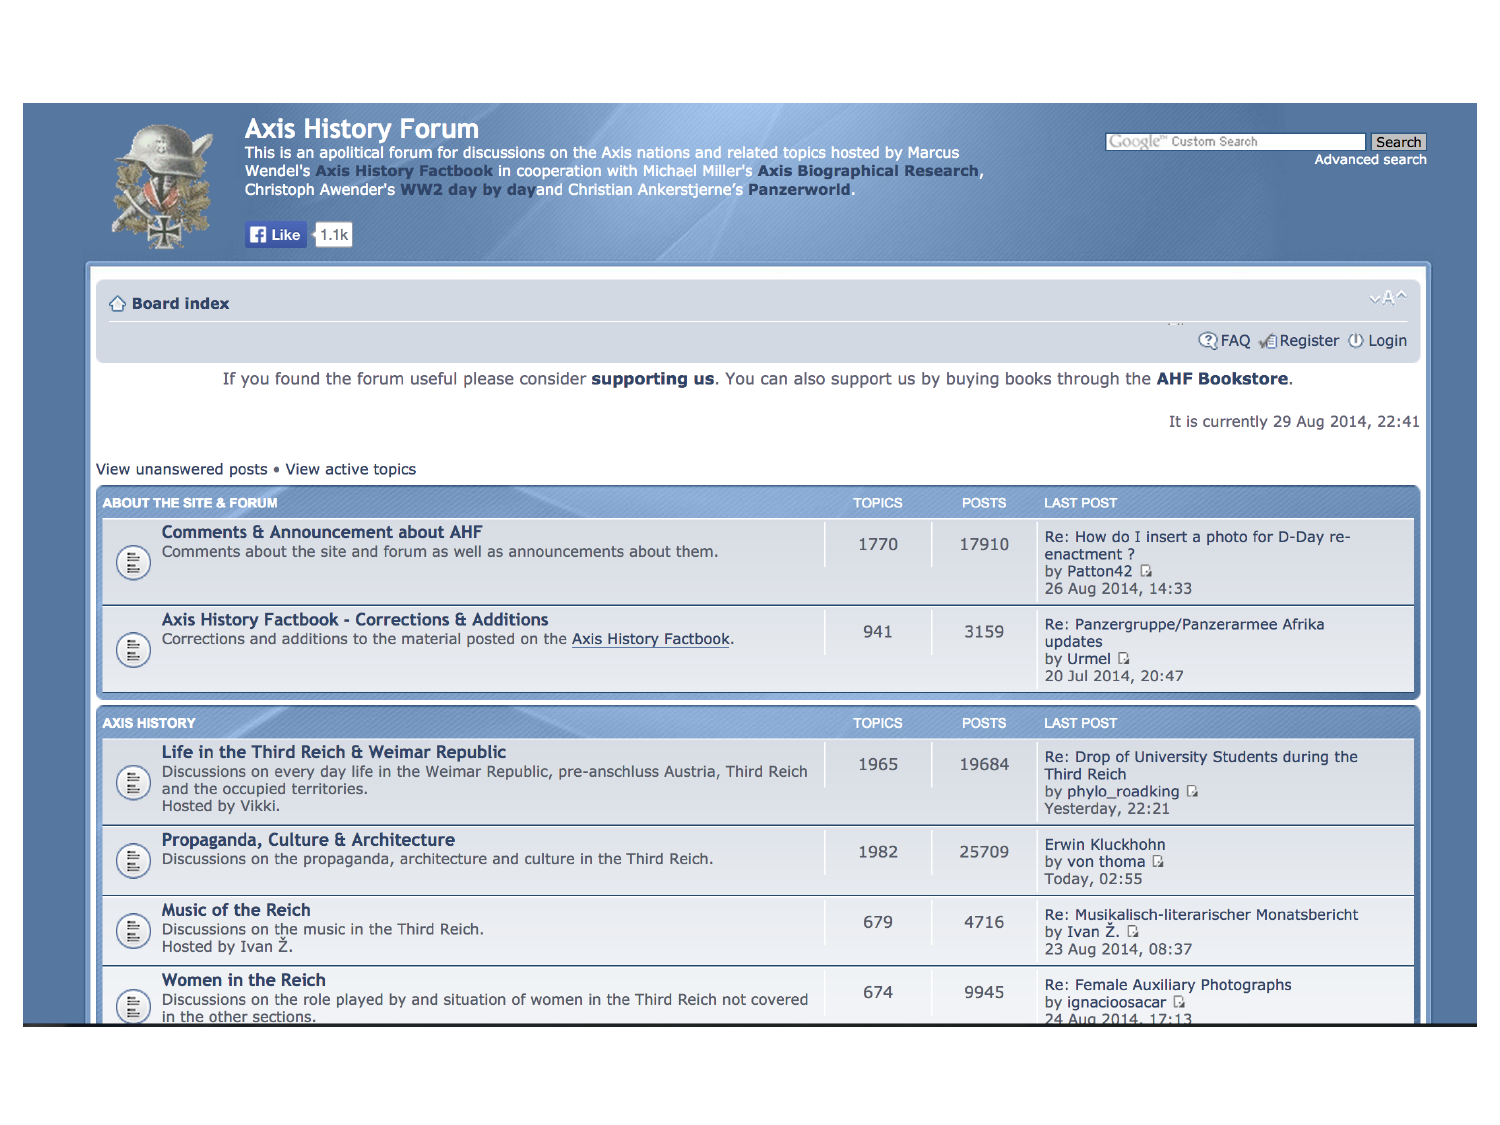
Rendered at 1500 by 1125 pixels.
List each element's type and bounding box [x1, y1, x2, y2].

picture [23, 103, 1477, 1027]
